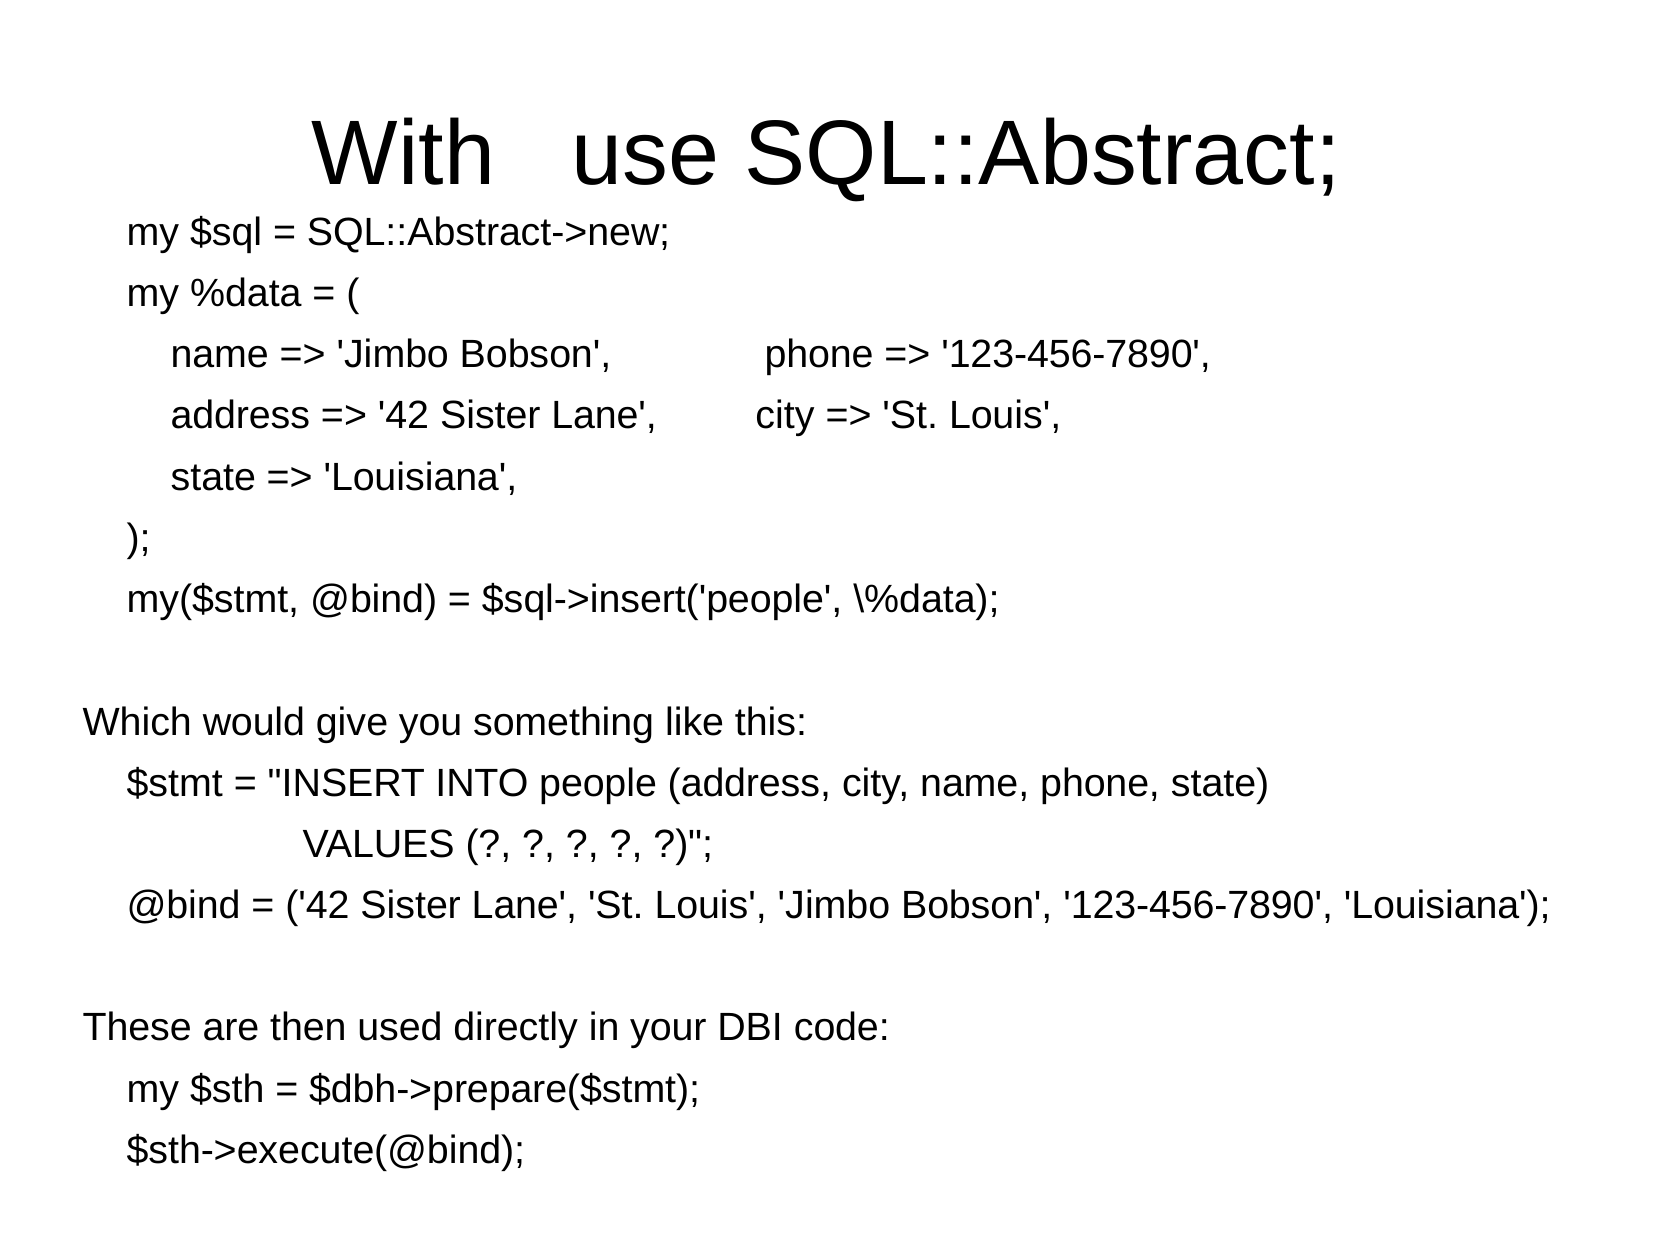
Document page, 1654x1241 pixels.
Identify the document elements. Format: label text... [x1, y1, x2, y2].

list my $sql = SQL::Abstract->new; my %data = ( name => 'Jimbo Bobson', phone => '123-456-7890', address => '42 Sister Lane', city => 'St. Louis', state => 'Louisiana', ); my($stmt, @bind) = $sql->insert('people', \%data); Which would give you something like this: $stmt = "INSERT INTO people (address, city, name, phone, state) VALUES (?, ?, ?, ?, ?)"; @bind = ('42 Sister Lane', 'St. Louis', 'Jimbo Bobson', '123-456-7890', 'Louisiana'); These are then used directly in your DBI code: my $sth = $dbh->prepare($stmt); $sth->execute(@bind); [82, 210, 1571, 1186]
title With use SQL::Abstract; [82, 49, 1571, 210]
